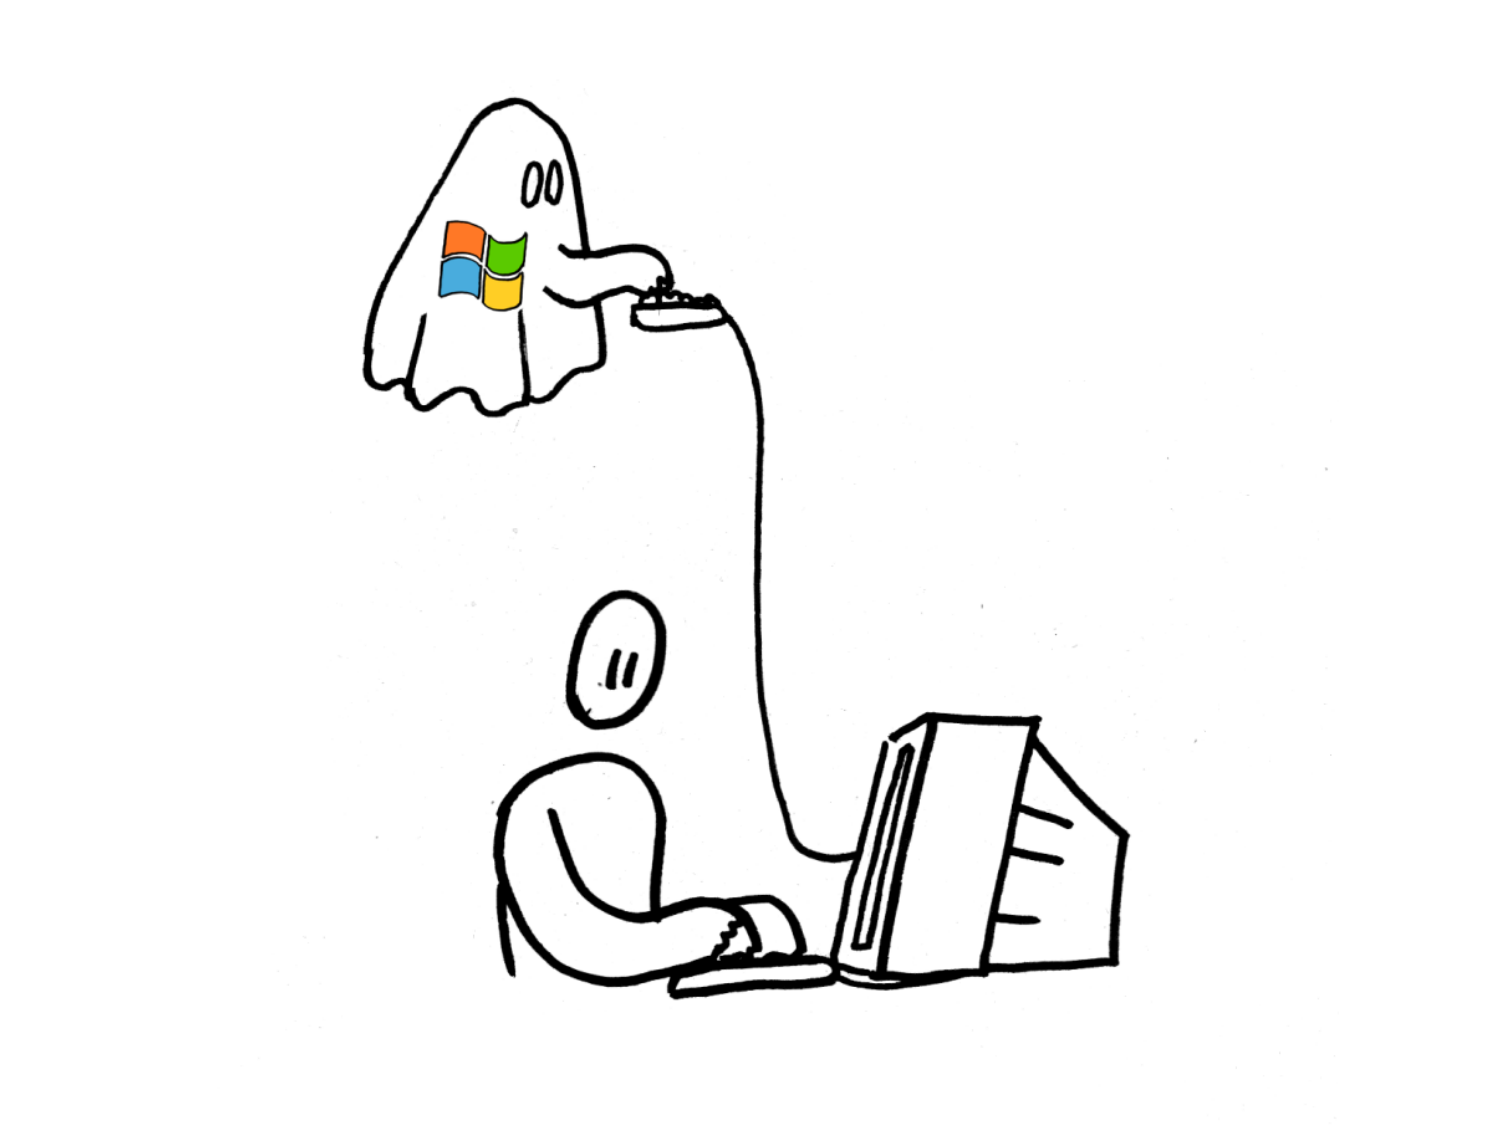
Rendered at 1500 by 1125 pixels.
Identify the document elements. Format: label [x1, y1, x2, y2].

picture [161, 0, 1339, 1125]
